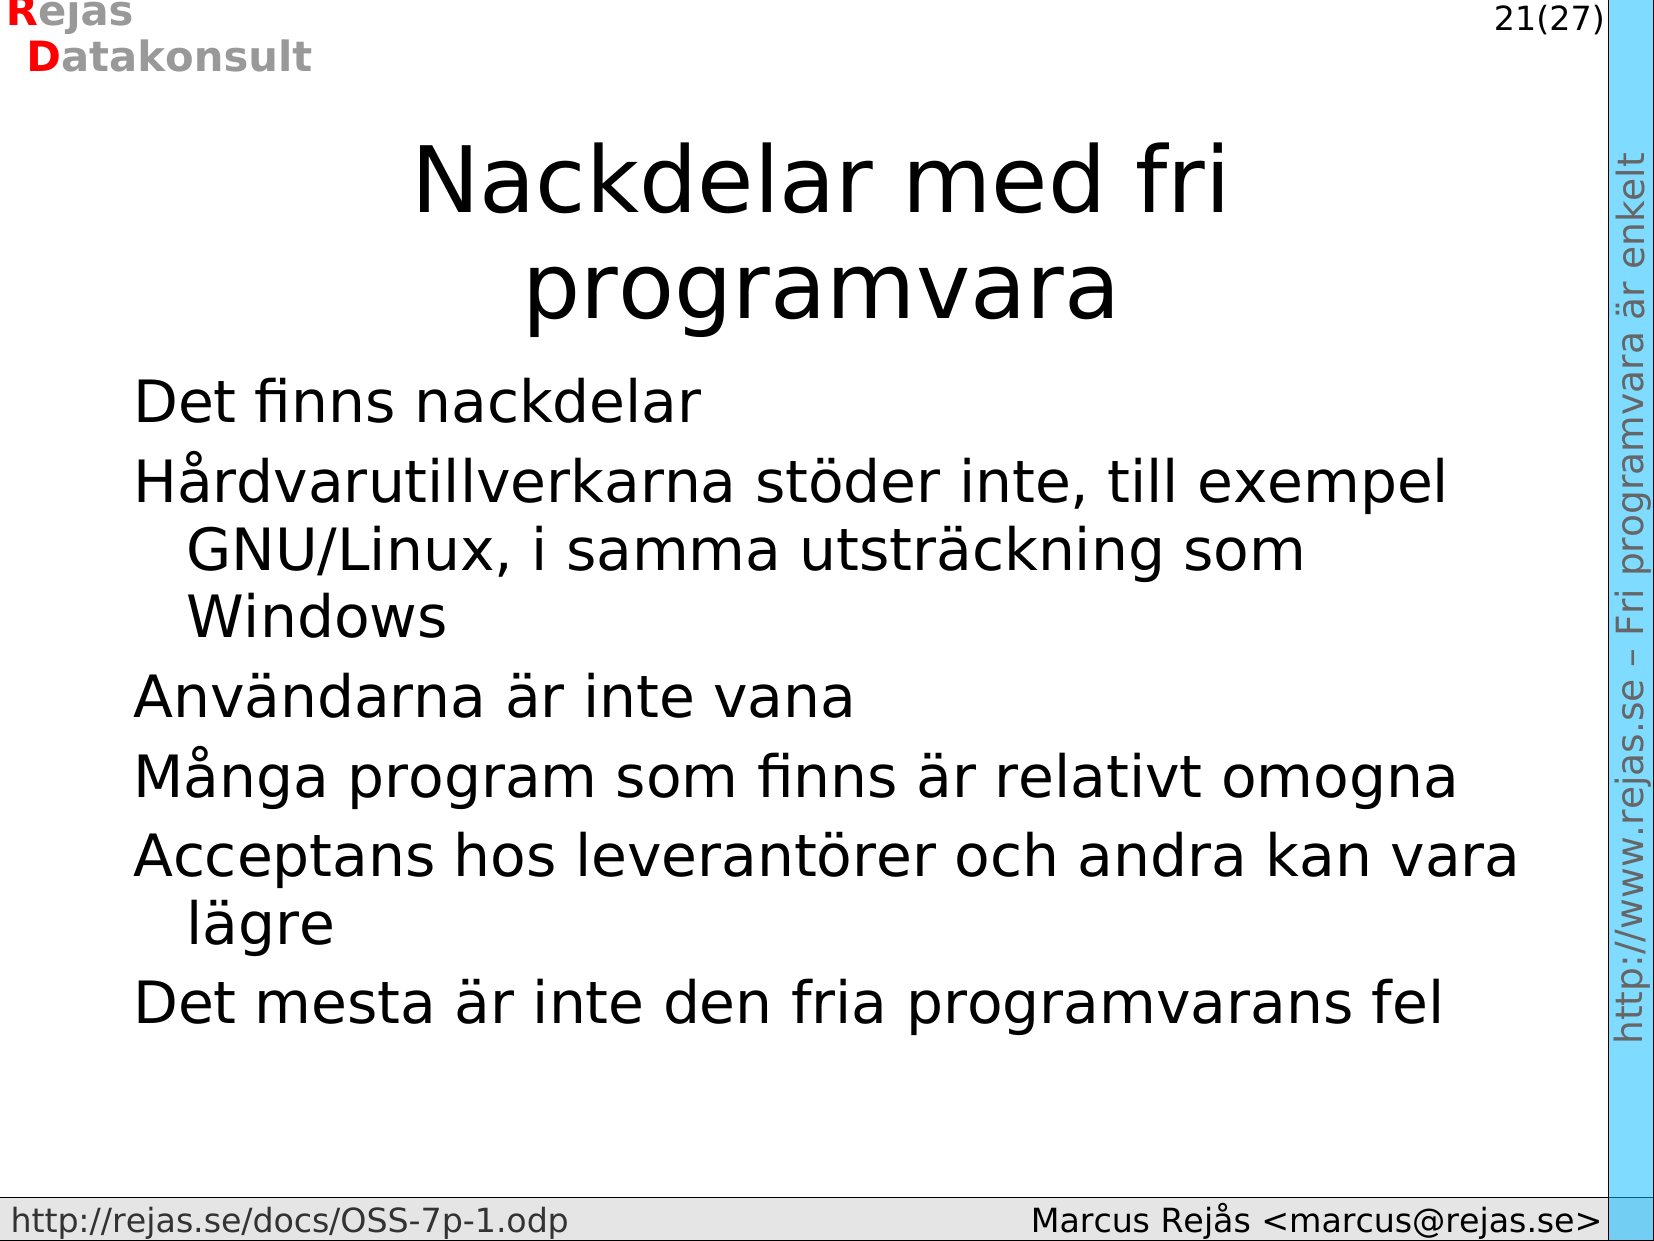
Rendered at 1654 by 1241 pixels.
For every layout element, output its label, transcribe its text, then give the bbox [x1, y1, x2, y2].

title Nackdelar med fri programvara [115, 126, 1528, 341]
list Det finns nackdelar Hårdvarutillverkarna stöder inte, till exempel GNU/Linux, i samma utsträckning som Windows Användarna är inte vana Många program som finns är relativt omogna Acceptans hos leverantörer och andra kan vara lägre Det mesta är inte den fria programvarans fel [115, 368, 1528, 1165]
